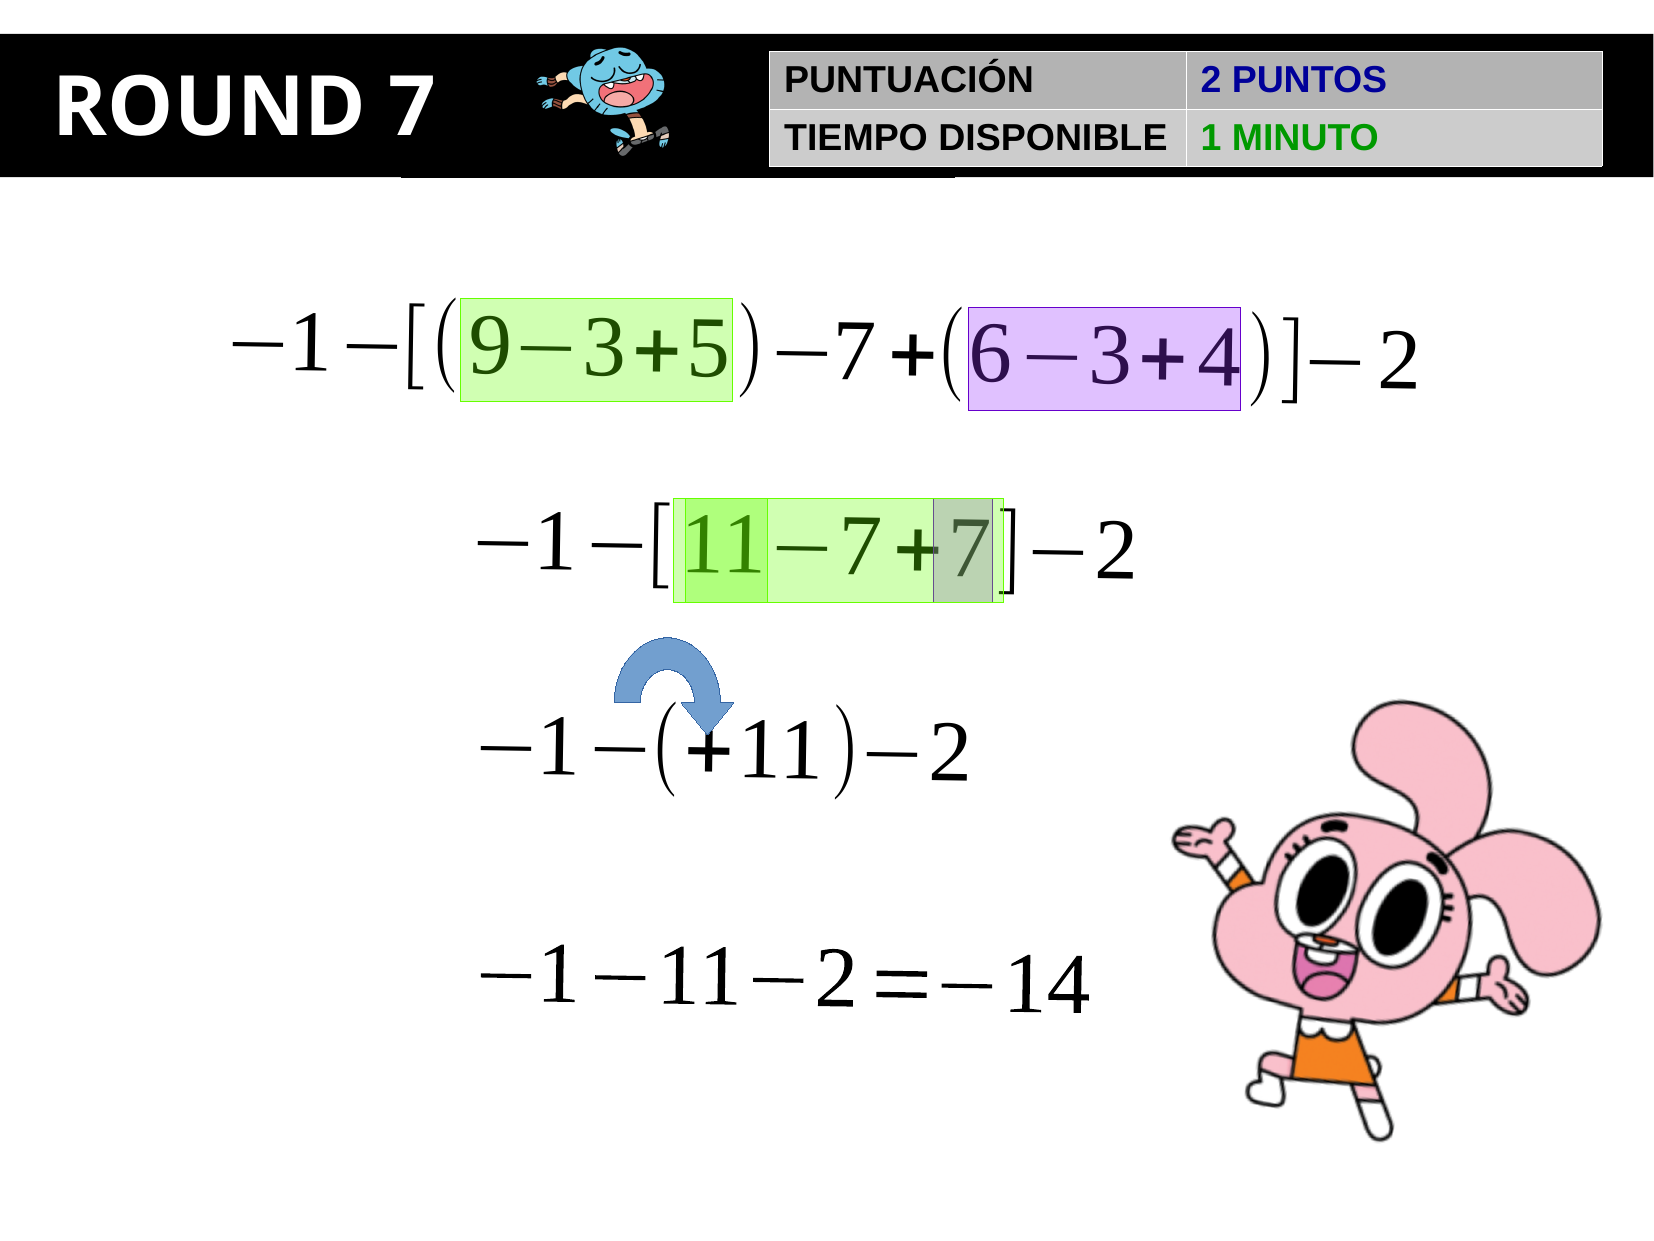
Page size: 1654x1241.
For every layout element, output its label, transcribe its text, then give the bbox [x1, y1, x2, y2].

chart [201, 292, 513, 396]
chart [445, 492, 797, 595]
table_cell TIEMPO DISPONIBLE [770, 110, 1186, 166]
table_header 2 PUNTOS [1187, 52, 1602, 109]
text_box [673, 498, 1004, 603]
text_box [460, 298, 733, 402]
chart [733, 301, 1061, 404]
title [0, 33, 1654, 178]
chart [448, 924, 1066, 1033]
picture [401, 34, 955, 178]
text_box [614, 637, 734, 735]
text_box ROUND 7 [38, 38, 440, 178]
chart [1004, 501, 1158, 603]
table_header PUNTUACIÓN [770, 52, 1186, 109]
chart [448, 696, 995, 805]
table_cell 1 MINUTO [1187, 110, 1602, 166]
chart [1241, 309, 1440, 412]
text_box [968, 307, 1241, 411]
picture [1039, 637, 1654, 1197]
